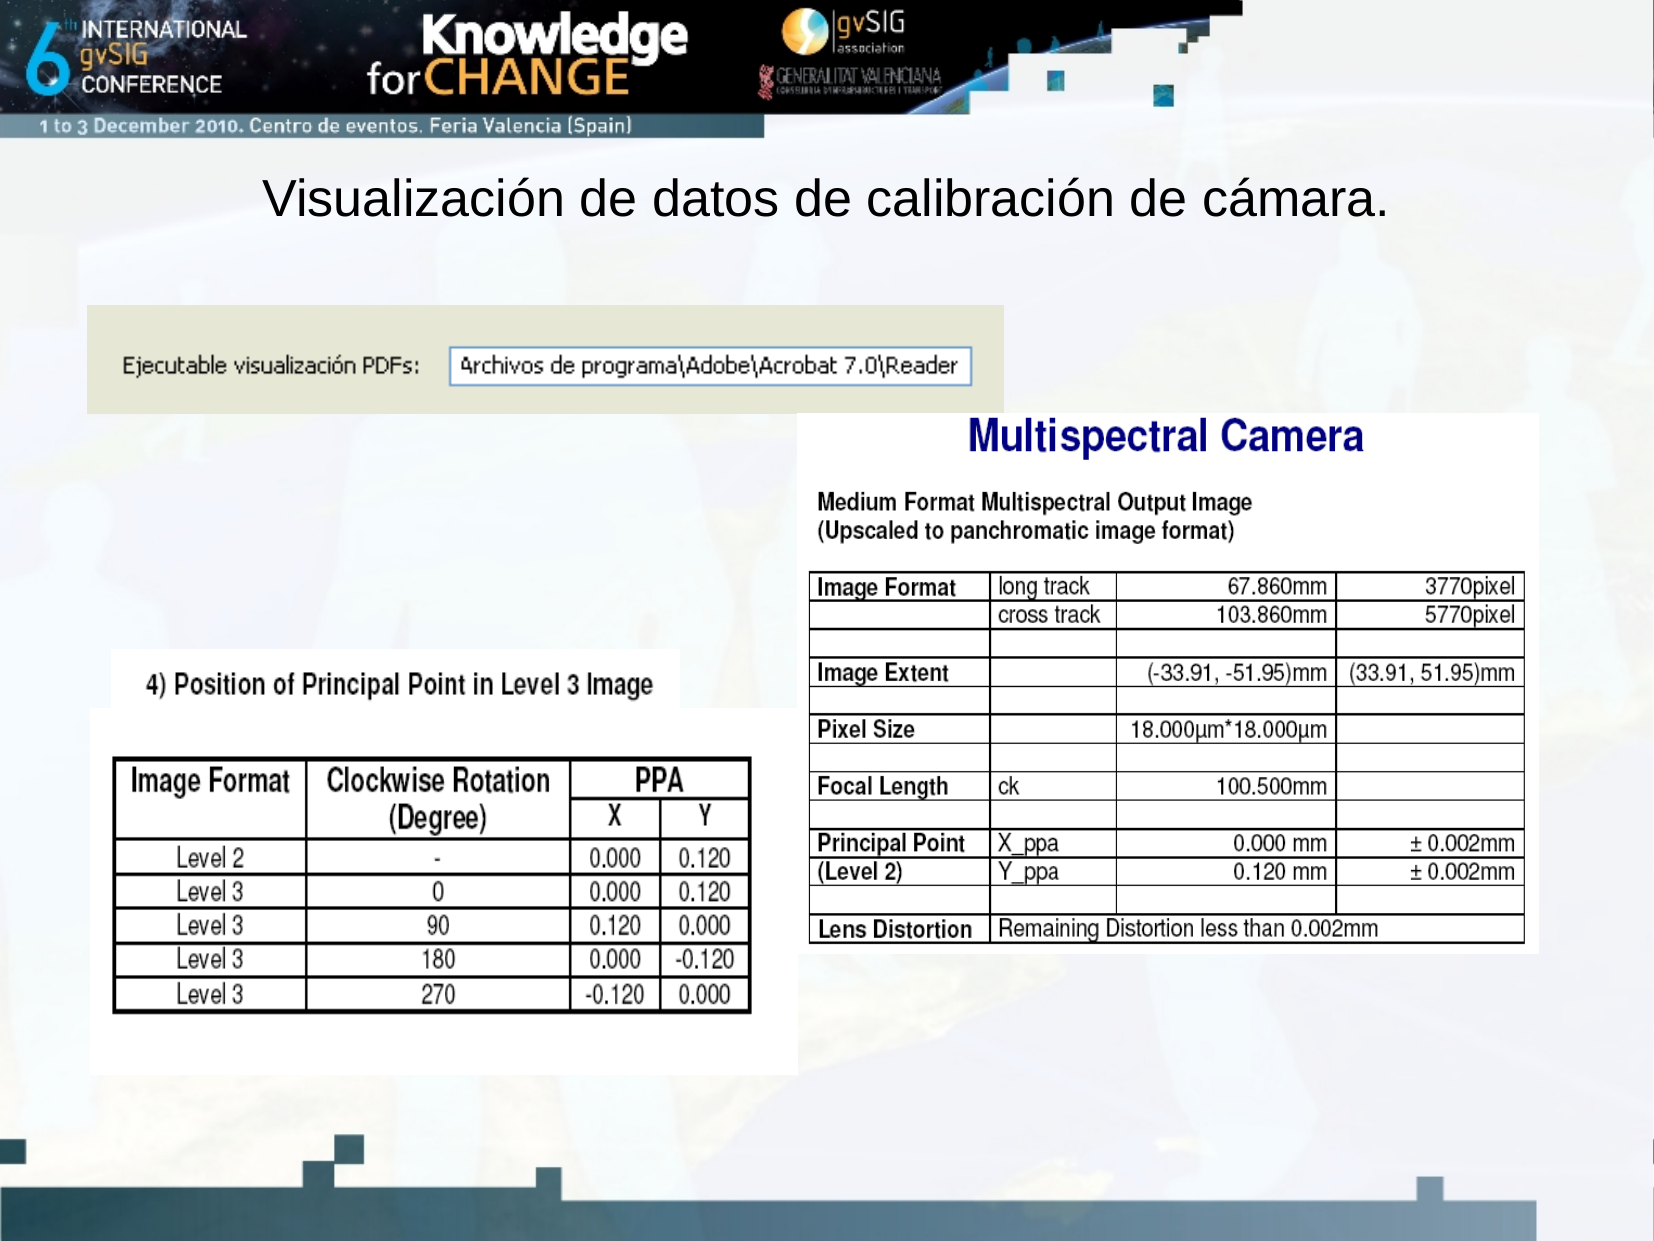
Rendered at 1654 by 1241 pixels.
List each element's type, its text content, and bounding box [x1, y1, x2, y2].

chart [82, 290, 1571, 1109]
picture [0, 0, 1654, 1241]
title Visualización de datos de calibración de cámara. [82, 147, 1571, 250]
